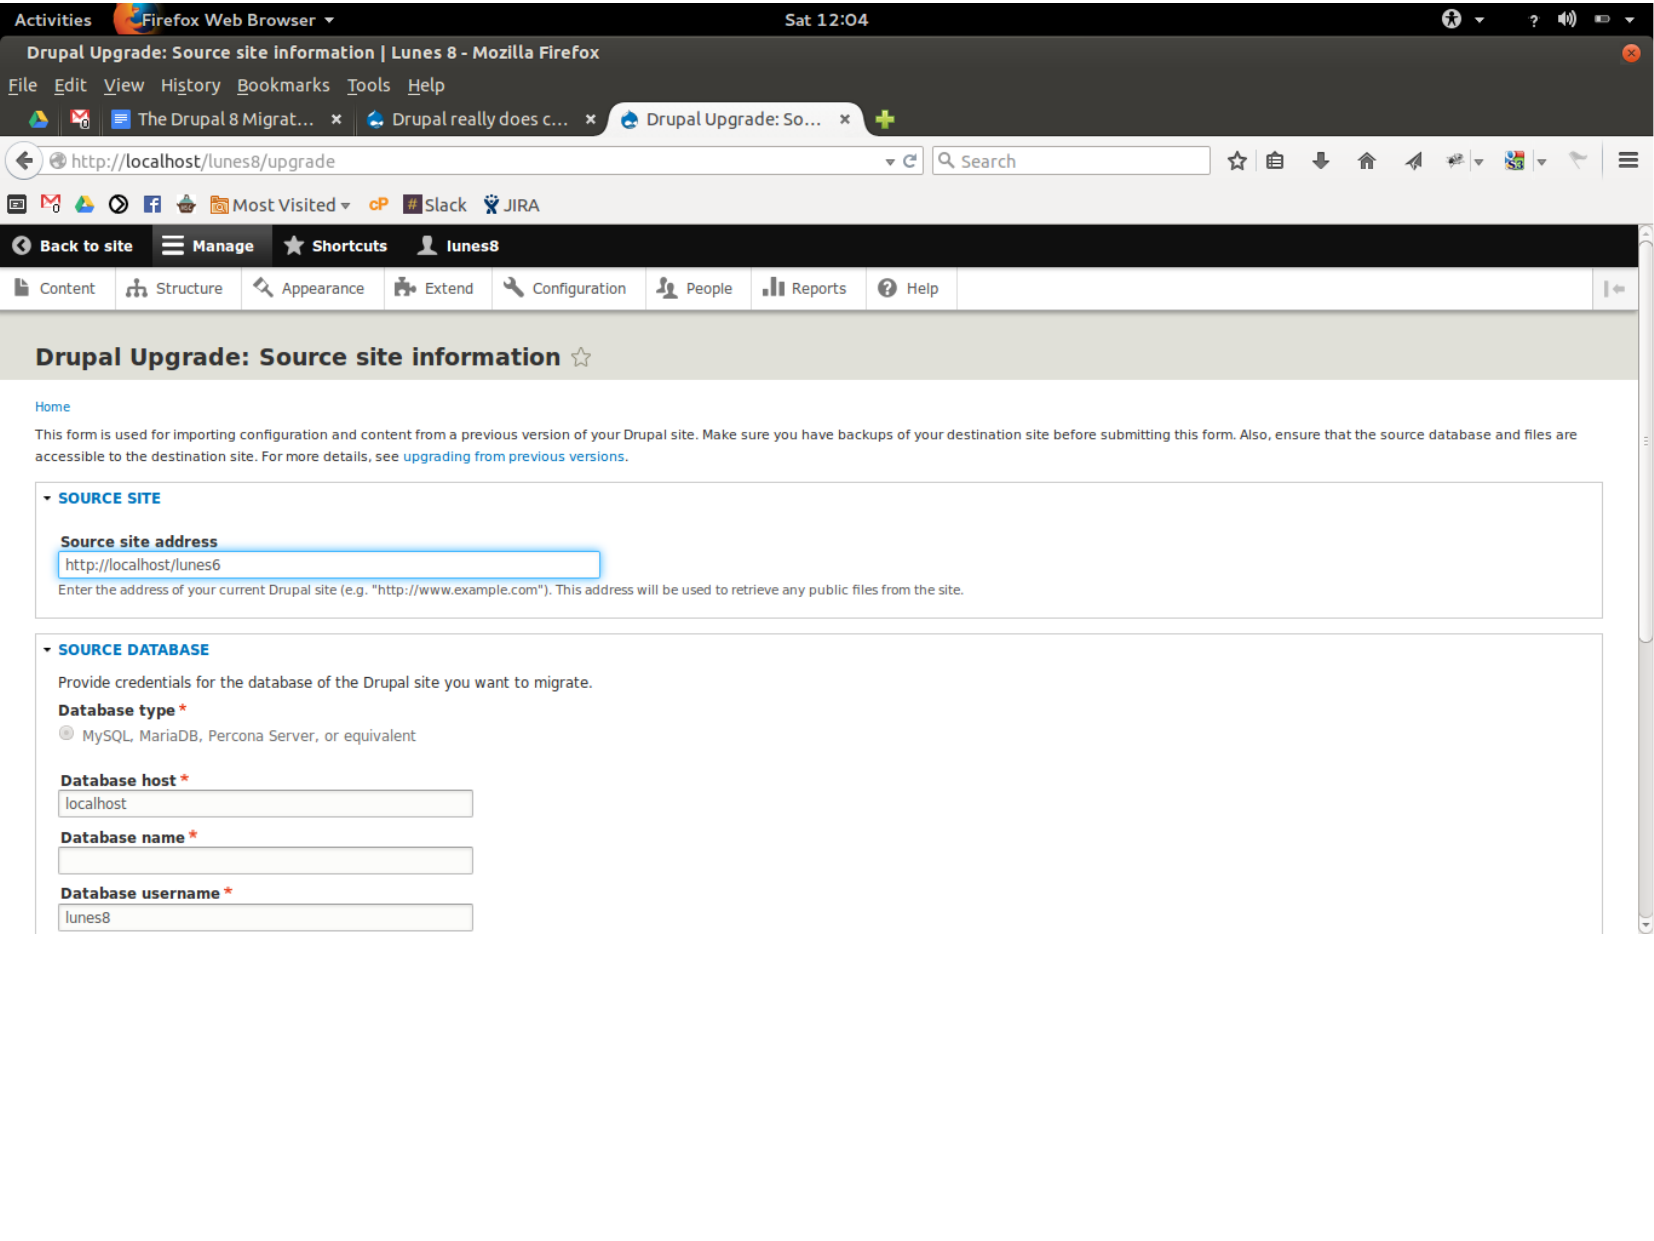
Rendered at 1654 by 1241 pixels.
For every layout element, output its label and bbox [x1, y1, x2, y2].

picture [0, 3, 1654, 934]
